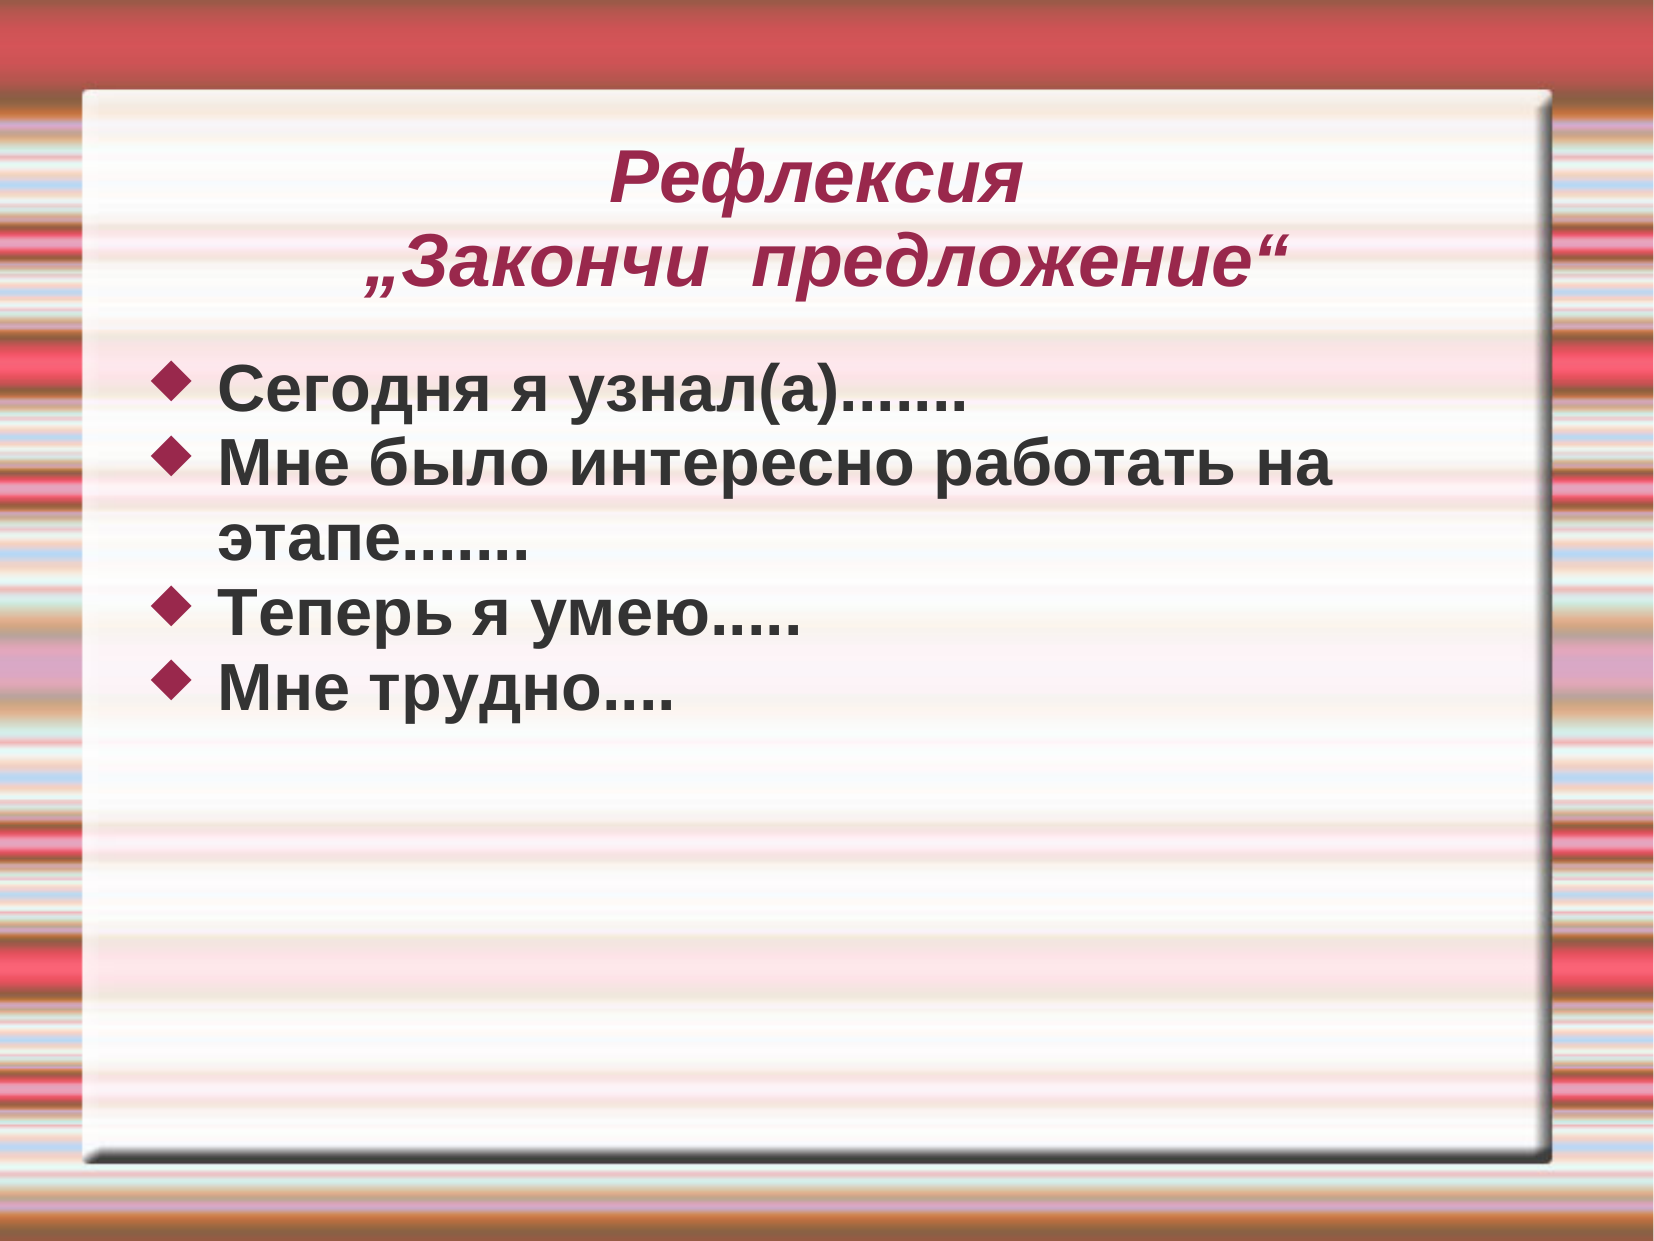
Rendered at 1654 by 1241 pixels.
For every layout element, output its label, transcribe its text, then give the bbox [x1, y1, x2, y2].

title Рефлексия „Закончи предложение“ [121, 114, 1534, 322]
list Сегодня я узнал(а)....... Мне было интересно работать на этапе....... Теперь я умею..... Мне трудно.... [134, 350, 1516, 1132]
picture [0, 0, 1654, 1241]
